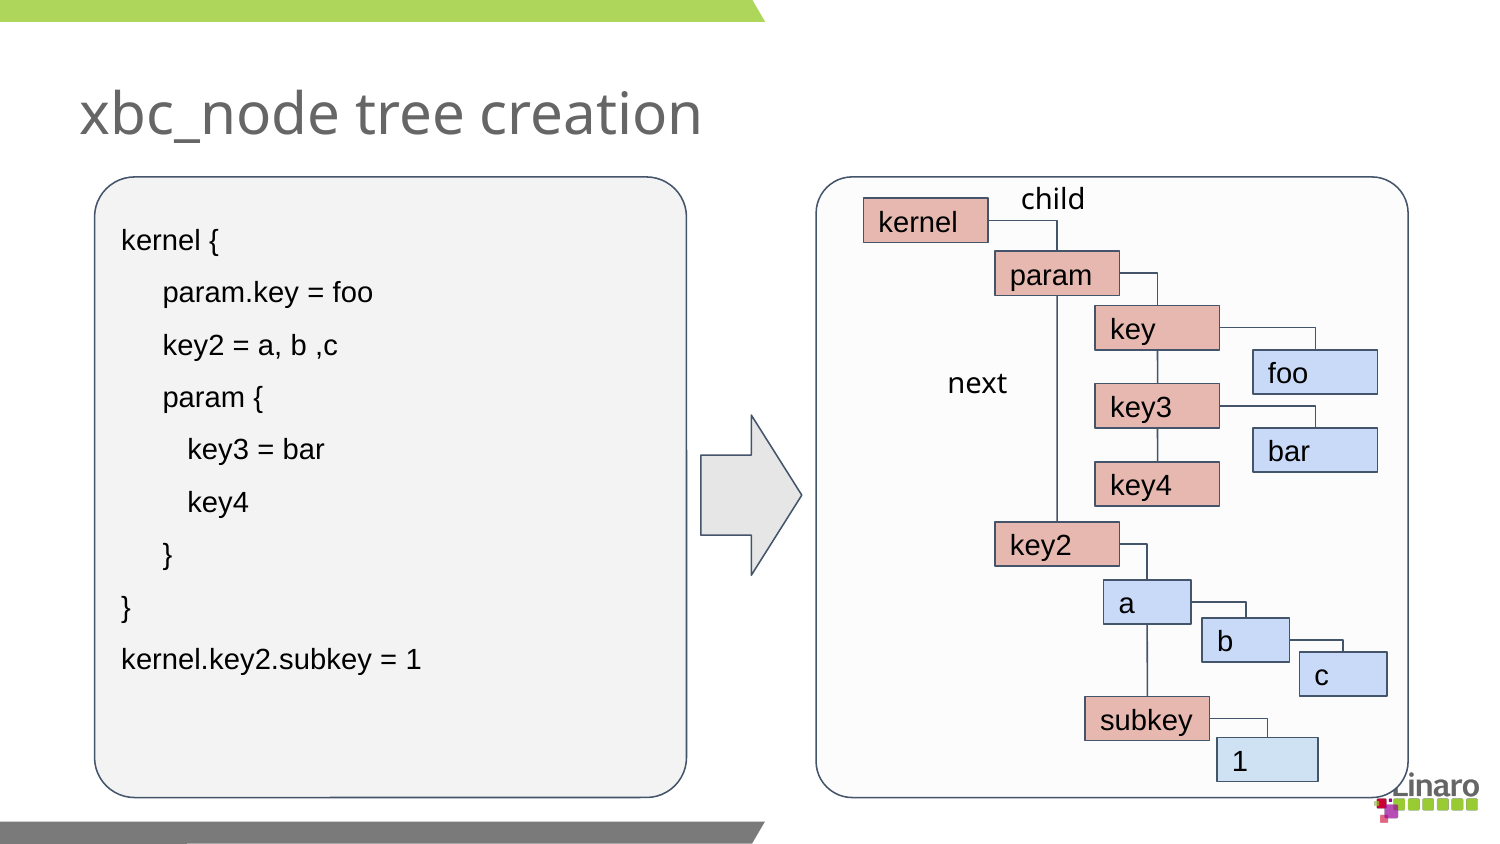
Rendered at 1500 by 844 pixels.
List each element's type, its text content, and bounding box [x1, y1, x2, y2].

text_box key4 [1095, 461, 1220, 506]
text_box c [1299, 652, 1387, 697]
text_box a [1103, 579, 1191, 624]
text_box kernel [863, 198, 988, 243]
text_box key3 [1095, 383, 1220, 428]
text_box [816, 176, 1409, 798]
text_box b [1202, 617, 1290, 663]
title xbc_node tree creation [73, 59, 1427, 163]
picture [1372, 770, 1481, 825]
text_box child [1005, 165, 1107, 231]
text_box key [1095, 305, 1220, 350]
text_box subkey [1084, 696, 1210, 741]
text_box key2 [994, 522, 1120, 567]
text_box param [994, 251, 1120, 296]
text_box [700, 415, 802, 576]
text_box kernel { param.key = foo key2 = a, b ,c param { key3 = bar key4 } } kernel.key2.subkey = 1 [94, 176, 687, 798]
text_box foo [1252, 349, 1378, 395]
text_box next [932, 349, 1058, 415]
text_box 1 [1216, 737, 1318, 782]
text_box bar [1252, 427, 1378, 473]
